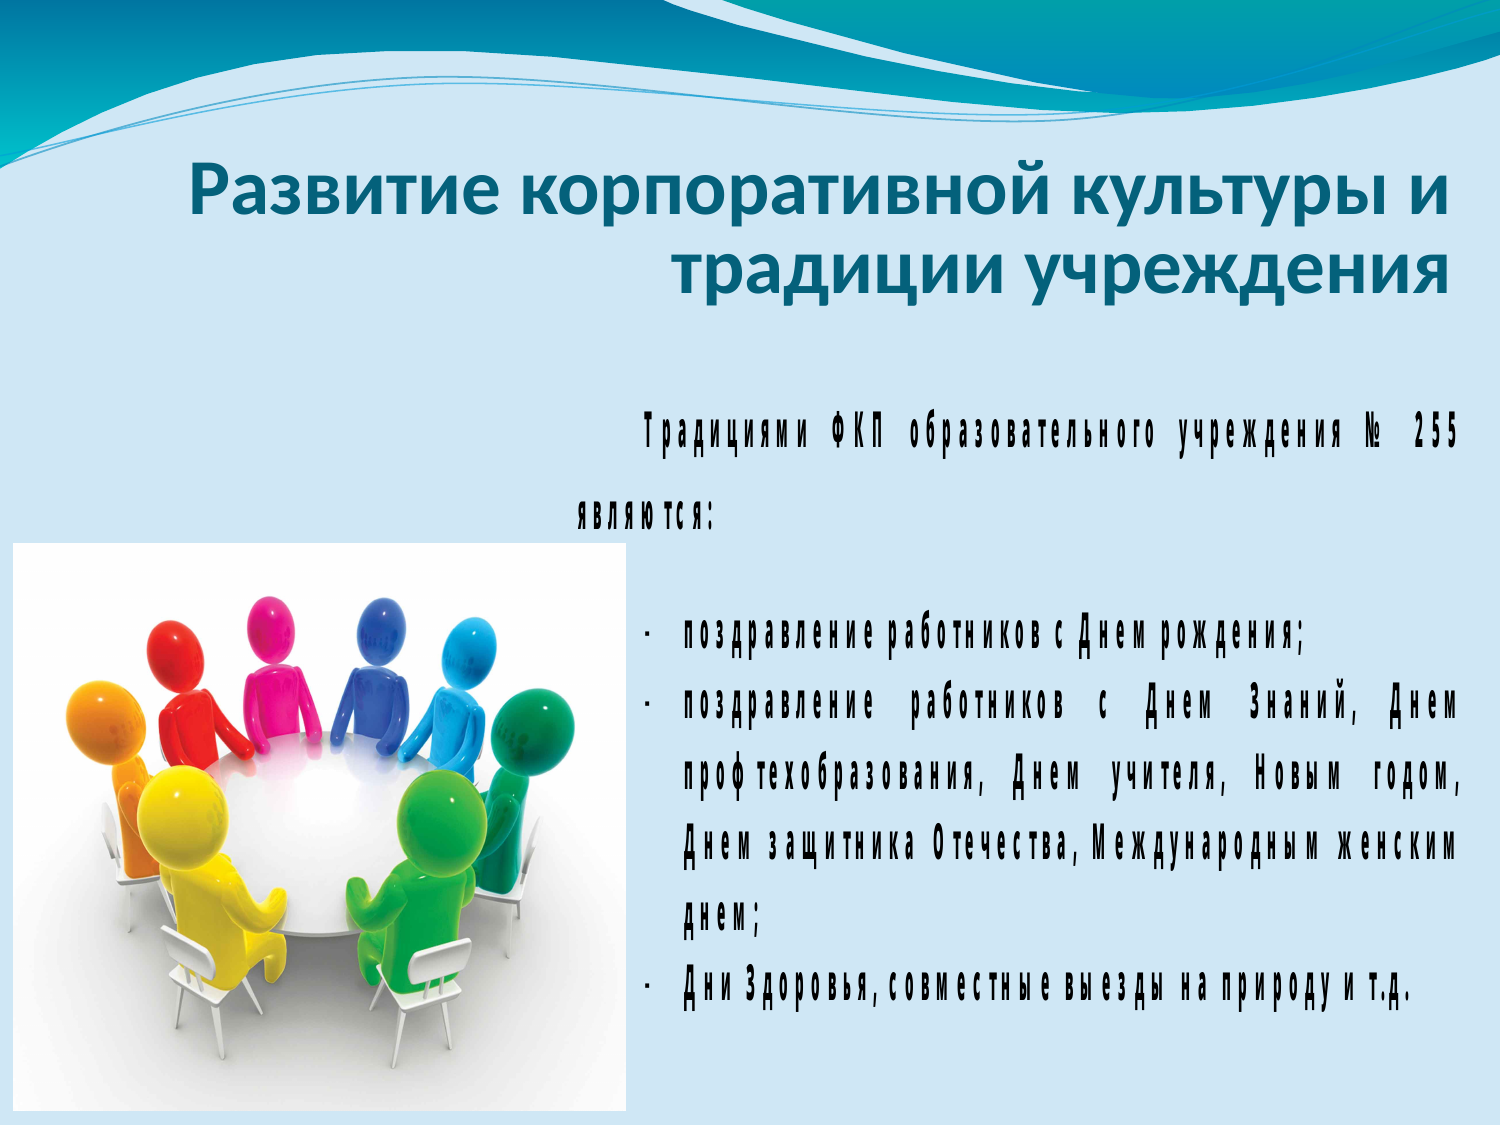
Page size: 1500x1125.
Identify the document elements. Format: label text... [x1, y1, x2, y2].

text_box Развитие корпоративной культуры и традиции учреждения [47, 137, 1453, 331]
picture [13, 392, 1465, 1111]
